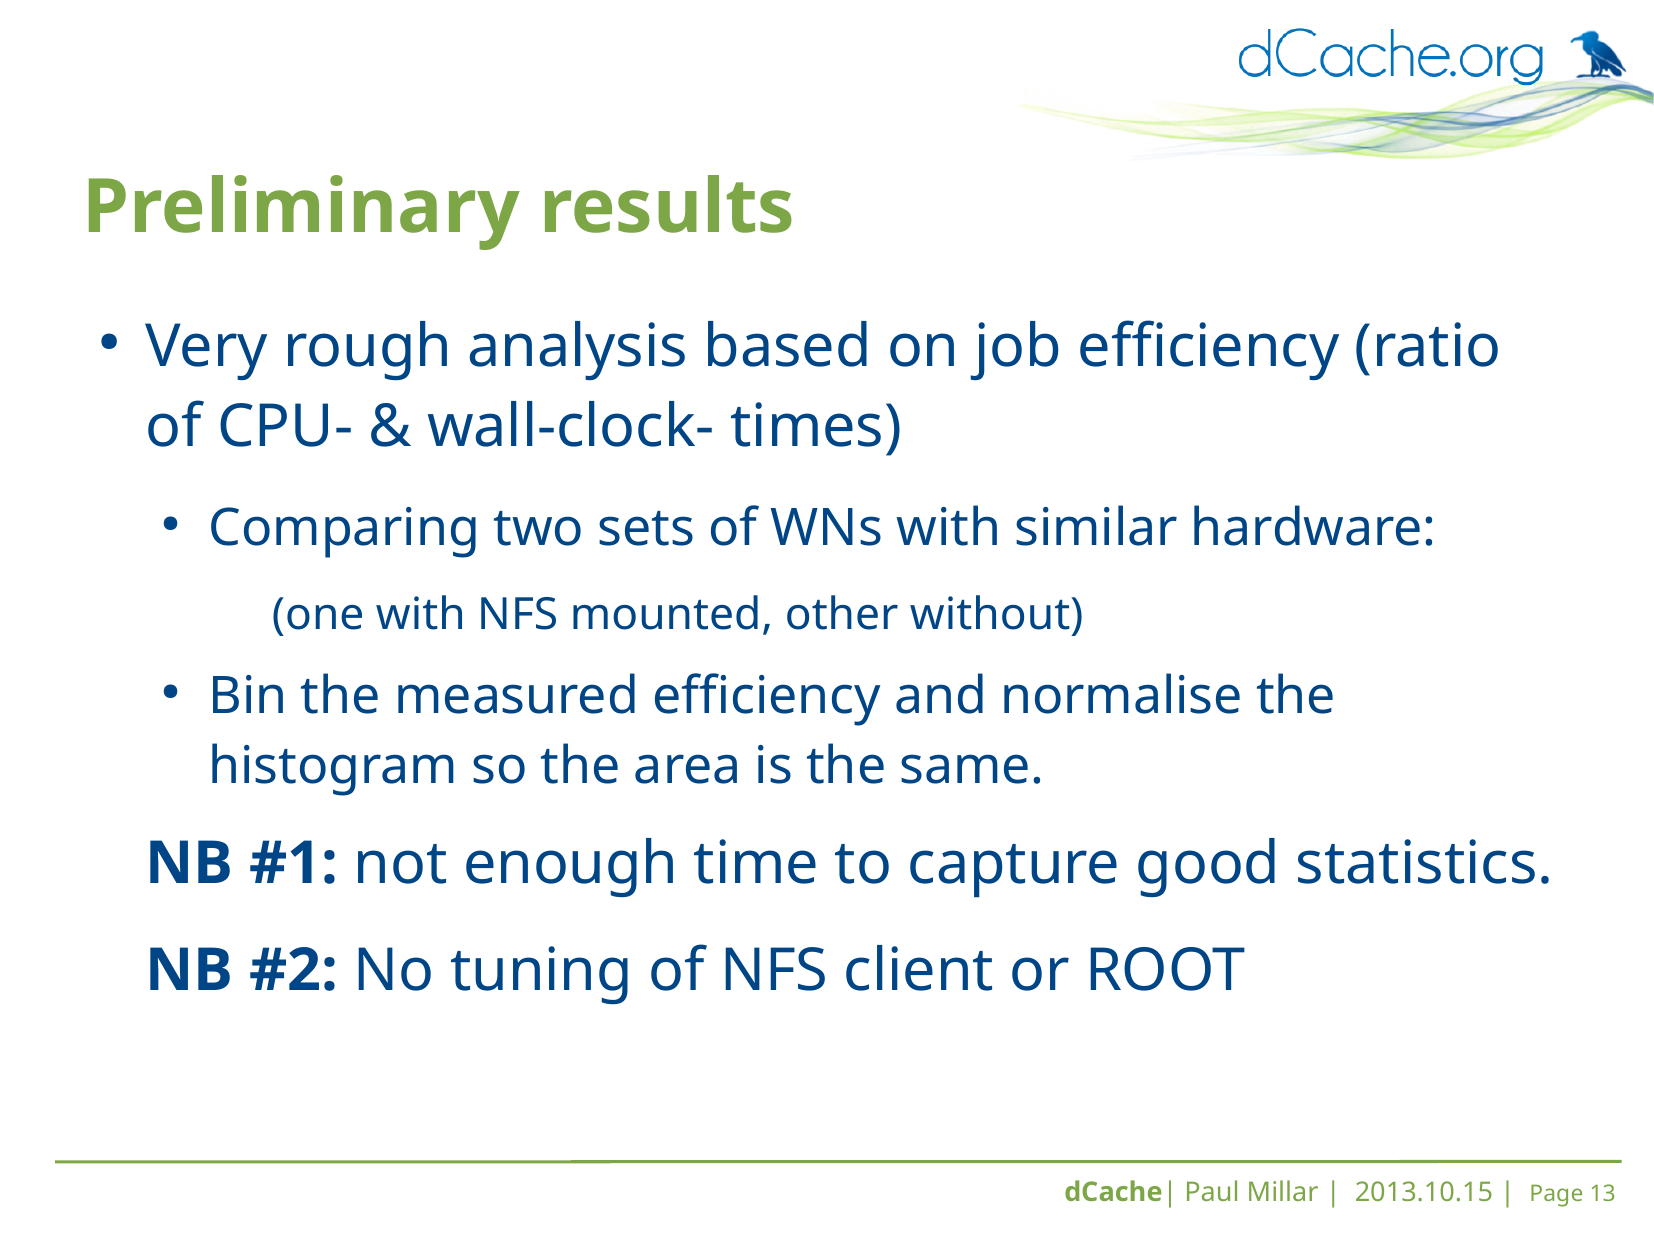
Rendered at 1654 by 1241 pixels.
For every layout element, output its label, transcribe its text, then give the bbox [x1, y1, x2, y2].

title Preliminary results [82, 156, 1605, 251]
picture [956, 16, 1654, 169]
list Very rough analysis based on job efficiency (ratio of CPU- & wall-clock- times) Comparing two sets of WNs with similar hardware: (one with NFS mounted, other without) Bin the measured efficiency and normalise the histogram so the area is the same. NB #1: not enough time to capture good statistics. NB #2: No tuning of NFS client or ROOT [82, 302, 1571, 1023]
